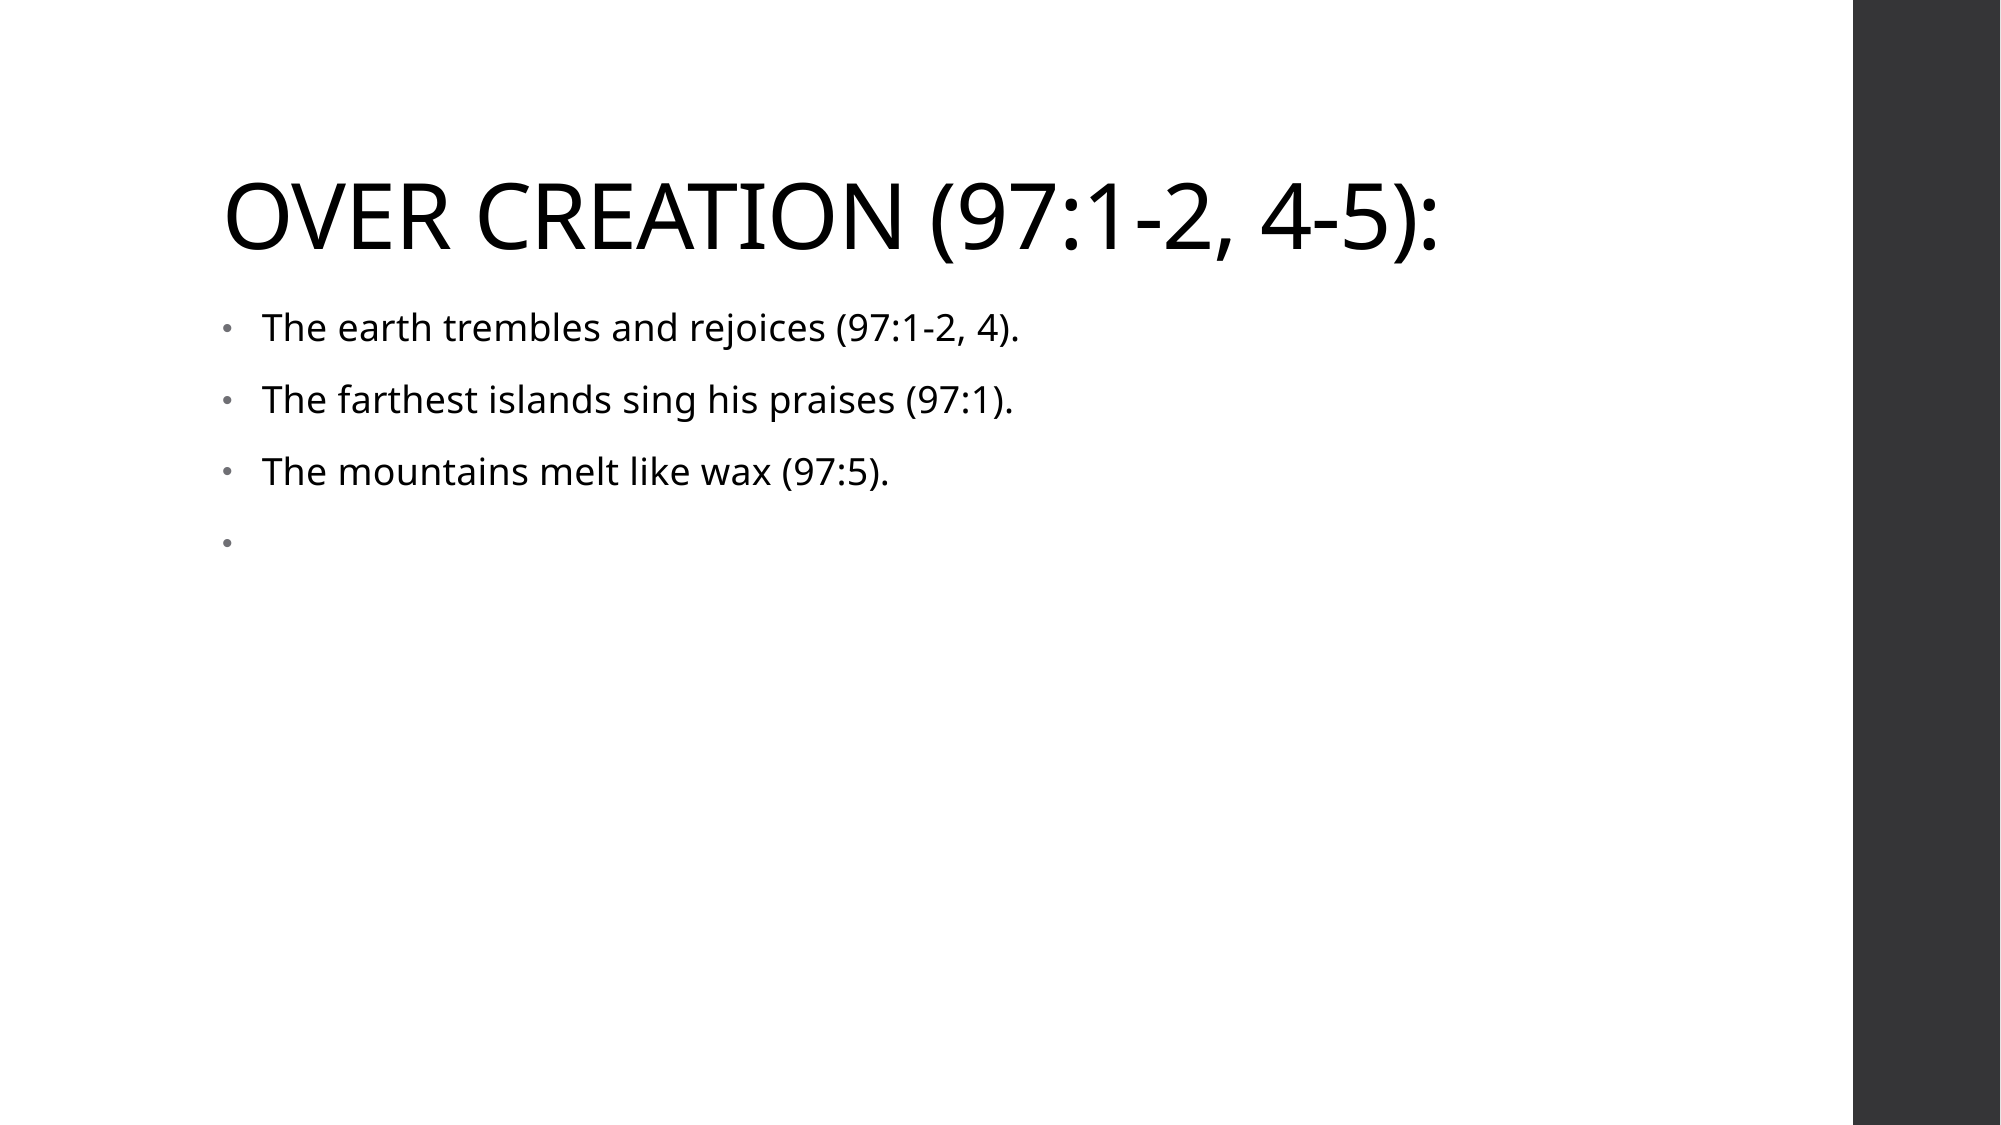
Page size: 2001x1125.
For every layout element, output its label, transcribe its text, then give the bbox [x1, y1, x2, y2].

title OVER CREATION (97:1-2, 4-5): [206, 60, 1797, 278]
list The earth trembles and rejoices (97:1-2, 4). The farthest islands sing his praises (97:1). The mountains melt like wax (97:5). [206, 299, 1617, 1014]
